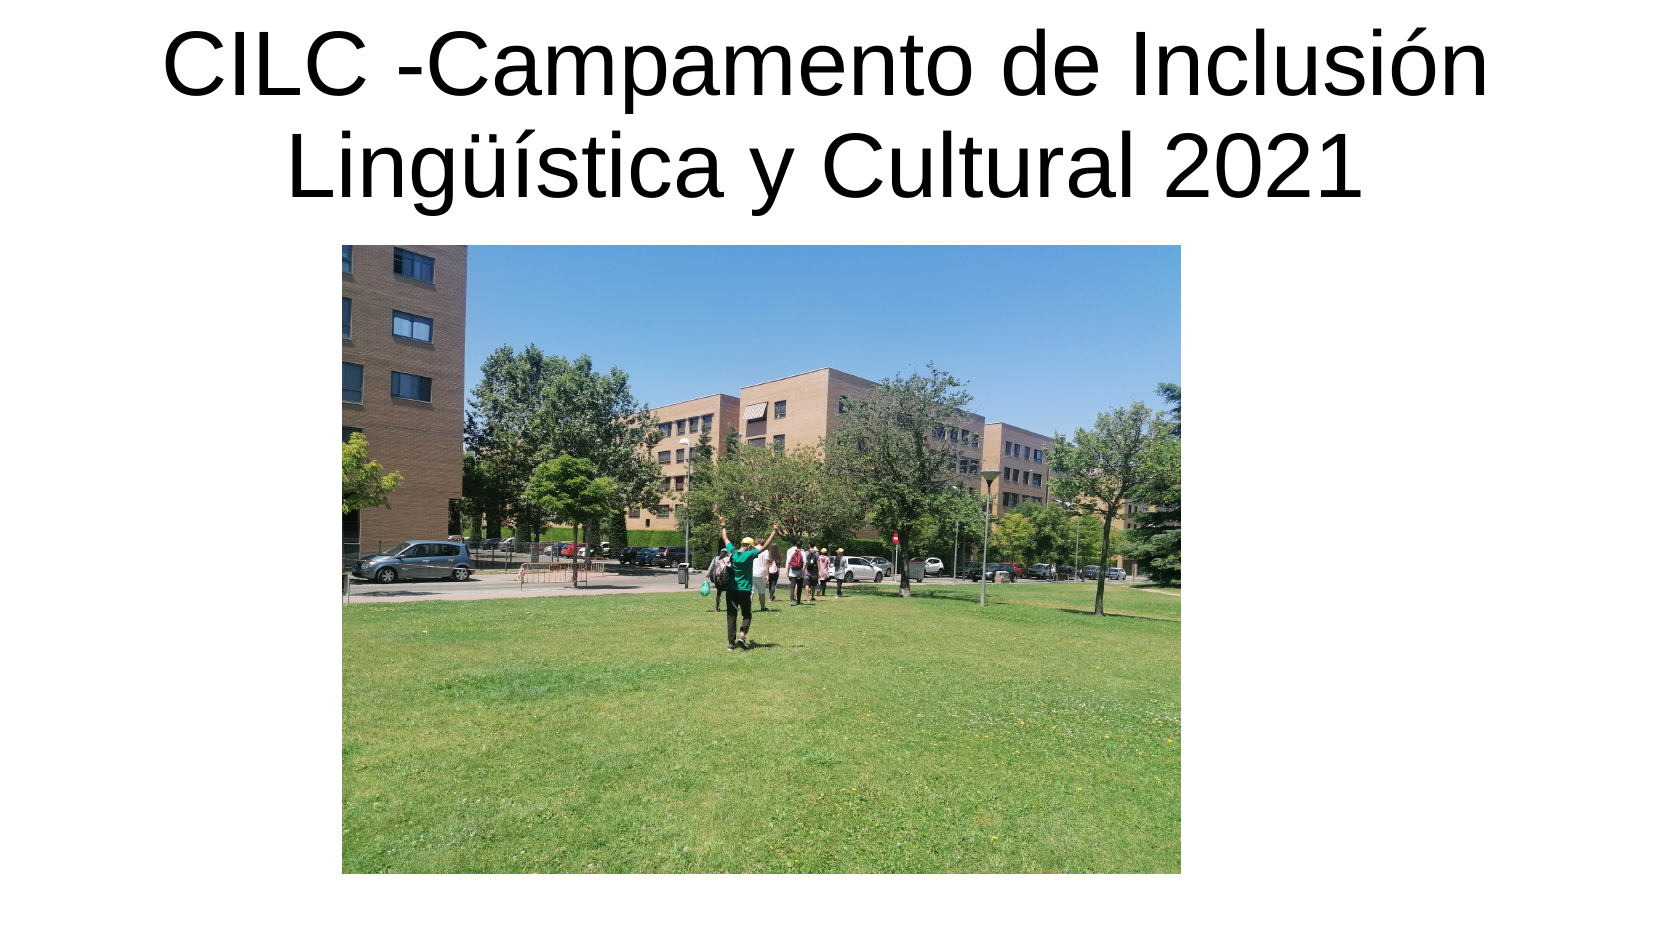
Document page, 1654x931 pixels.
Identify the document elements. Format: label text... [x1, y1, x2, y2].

title CILC -Campamento de Inclusión Lingüística y Cultural 2021 [82, 12, 1571, 218]
picture [342, 245, 1181, 875]
